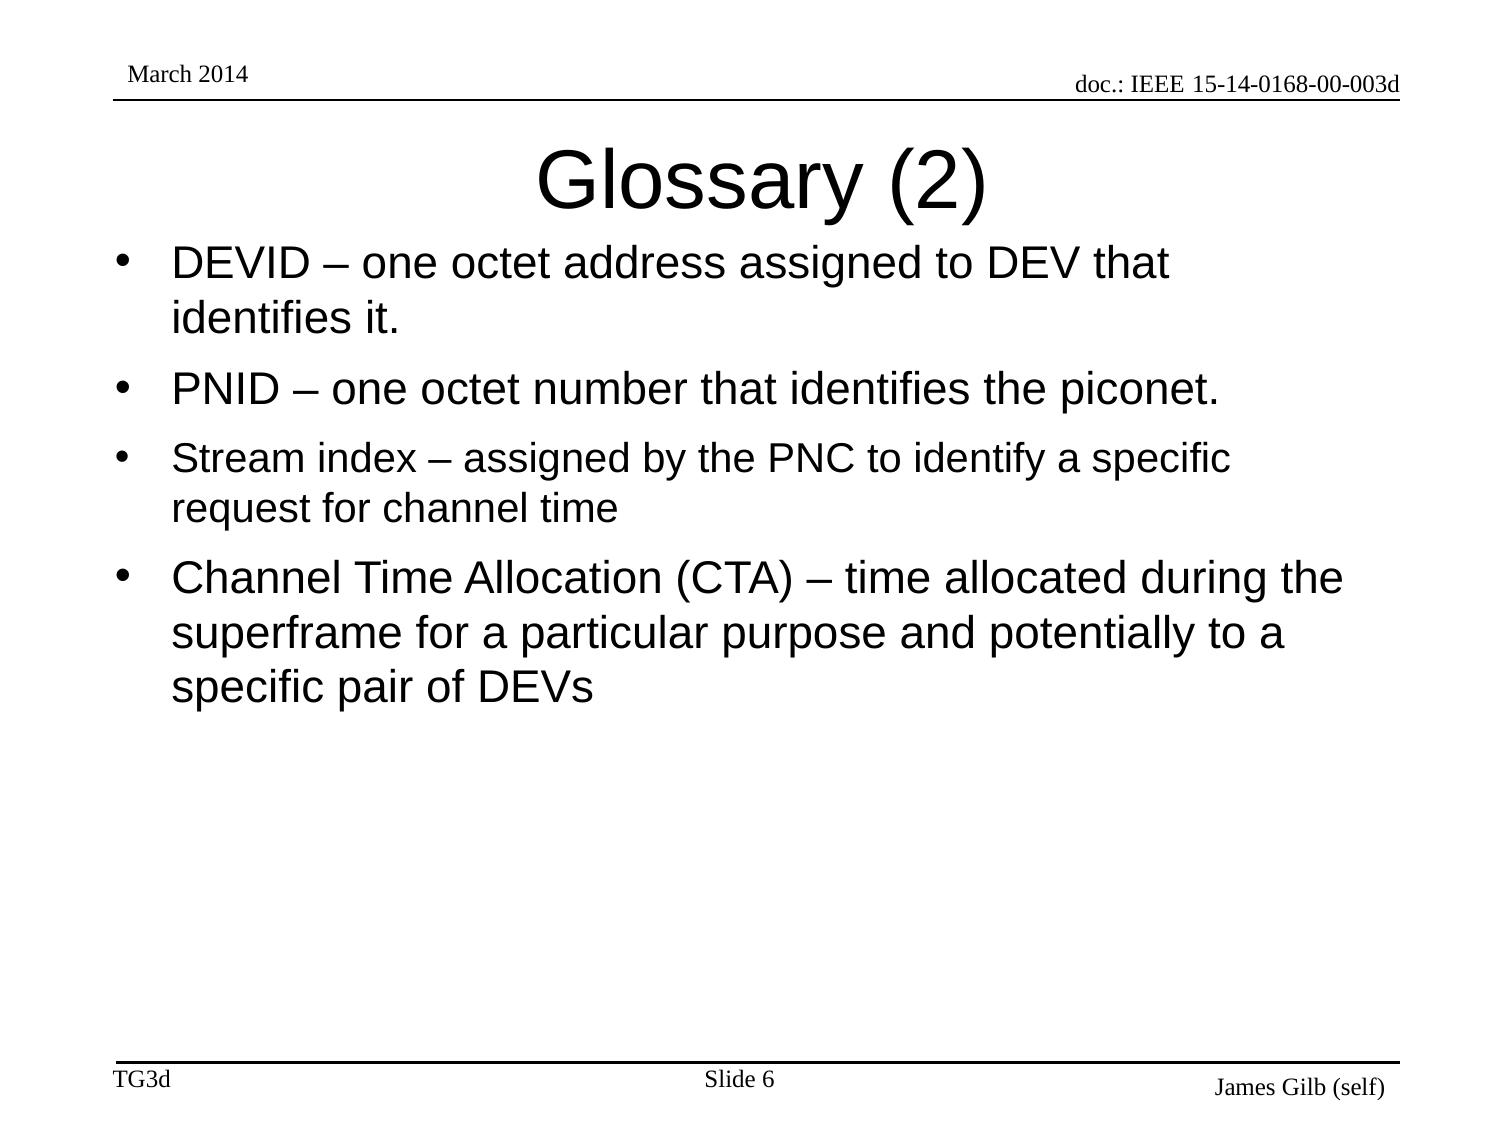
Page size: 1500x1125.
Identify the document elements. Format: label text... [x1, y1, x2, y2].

list DEVID – one octet address assigned to DEV that identifies it. PNID – one octet number that identifies the piconet. Stream index – assigned by the PNC to identify a specific request for channel time Channel Time Allocation (CTA) – time allocated during the superframe for a particular purpose and potentially to a specific pair of DEVs [99, 224, 1375, 1051]
title Glossary (2) [125, 112, 1401, 238]
